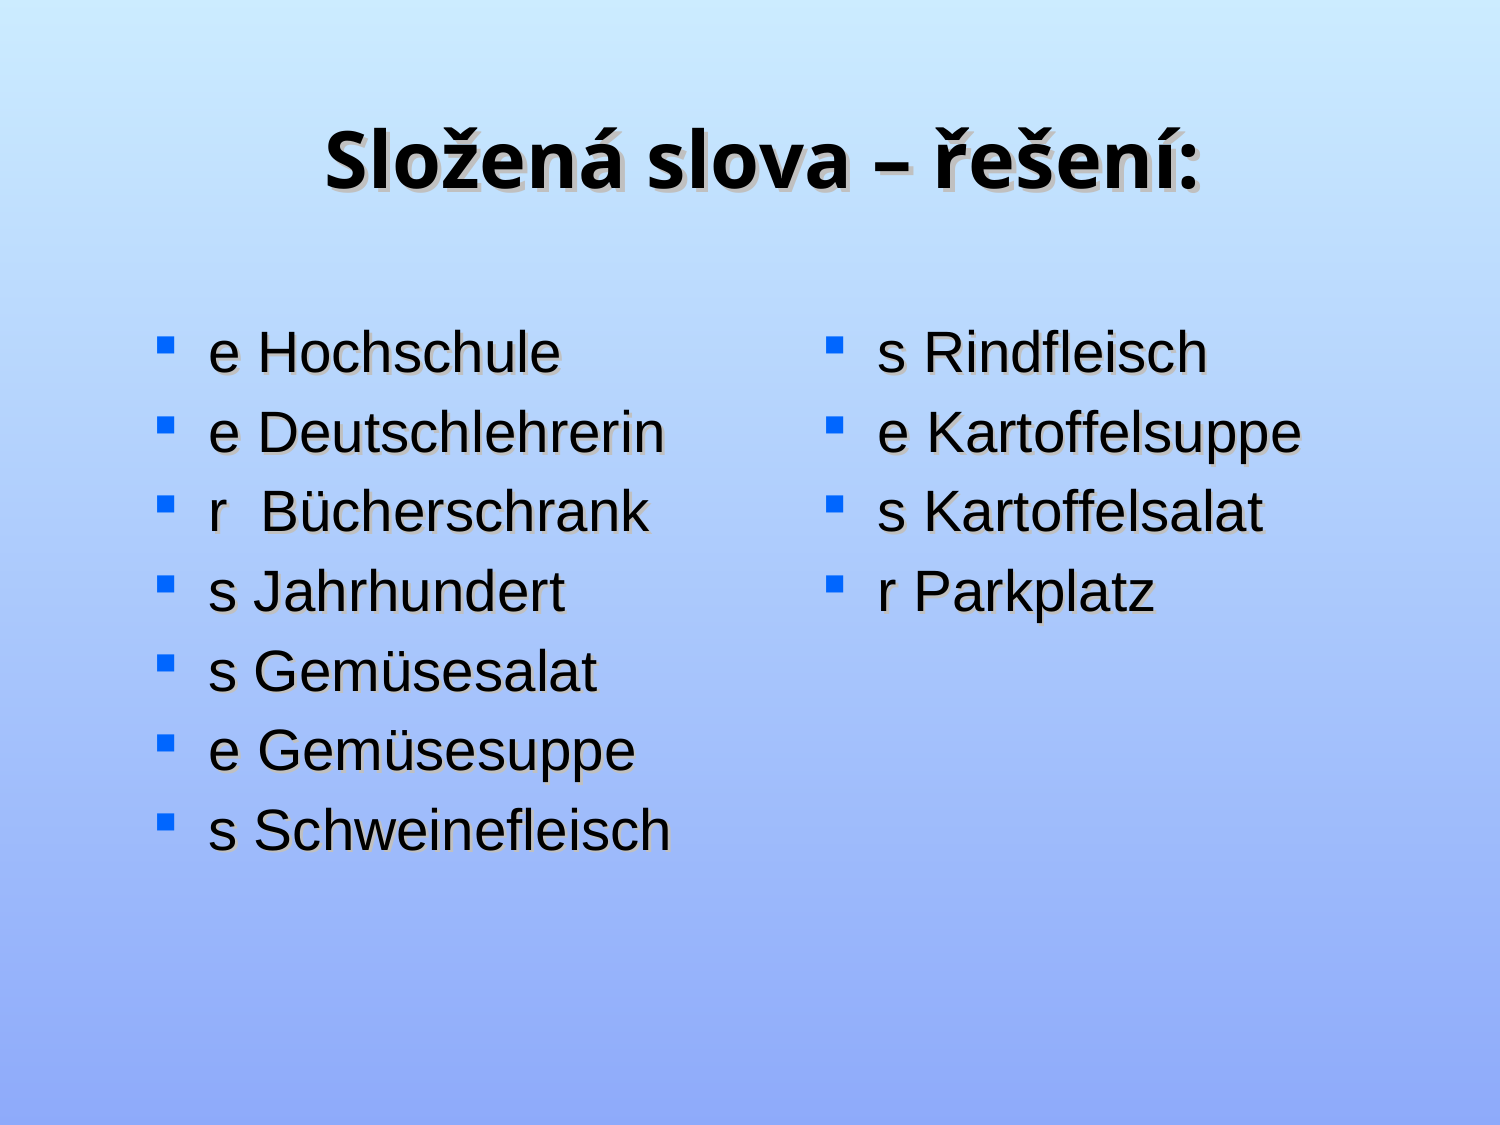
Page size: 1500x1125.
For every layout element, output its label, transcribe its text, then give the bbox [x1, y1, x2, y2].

title Složená slova – řešení: [75, 40, 1451, 276]
list s Rindfleisch e Kartoffelsuppe s Kartoffelsalat r Parkplatz [806, 312, 1452, 1000]
list e Hochschule e Deutschlehrerin r Bücherschrank s Jahrhundert s Gemüsesalat e Gemüsesuppe s Schweinefleisch [137, 312, 782, 1000]
